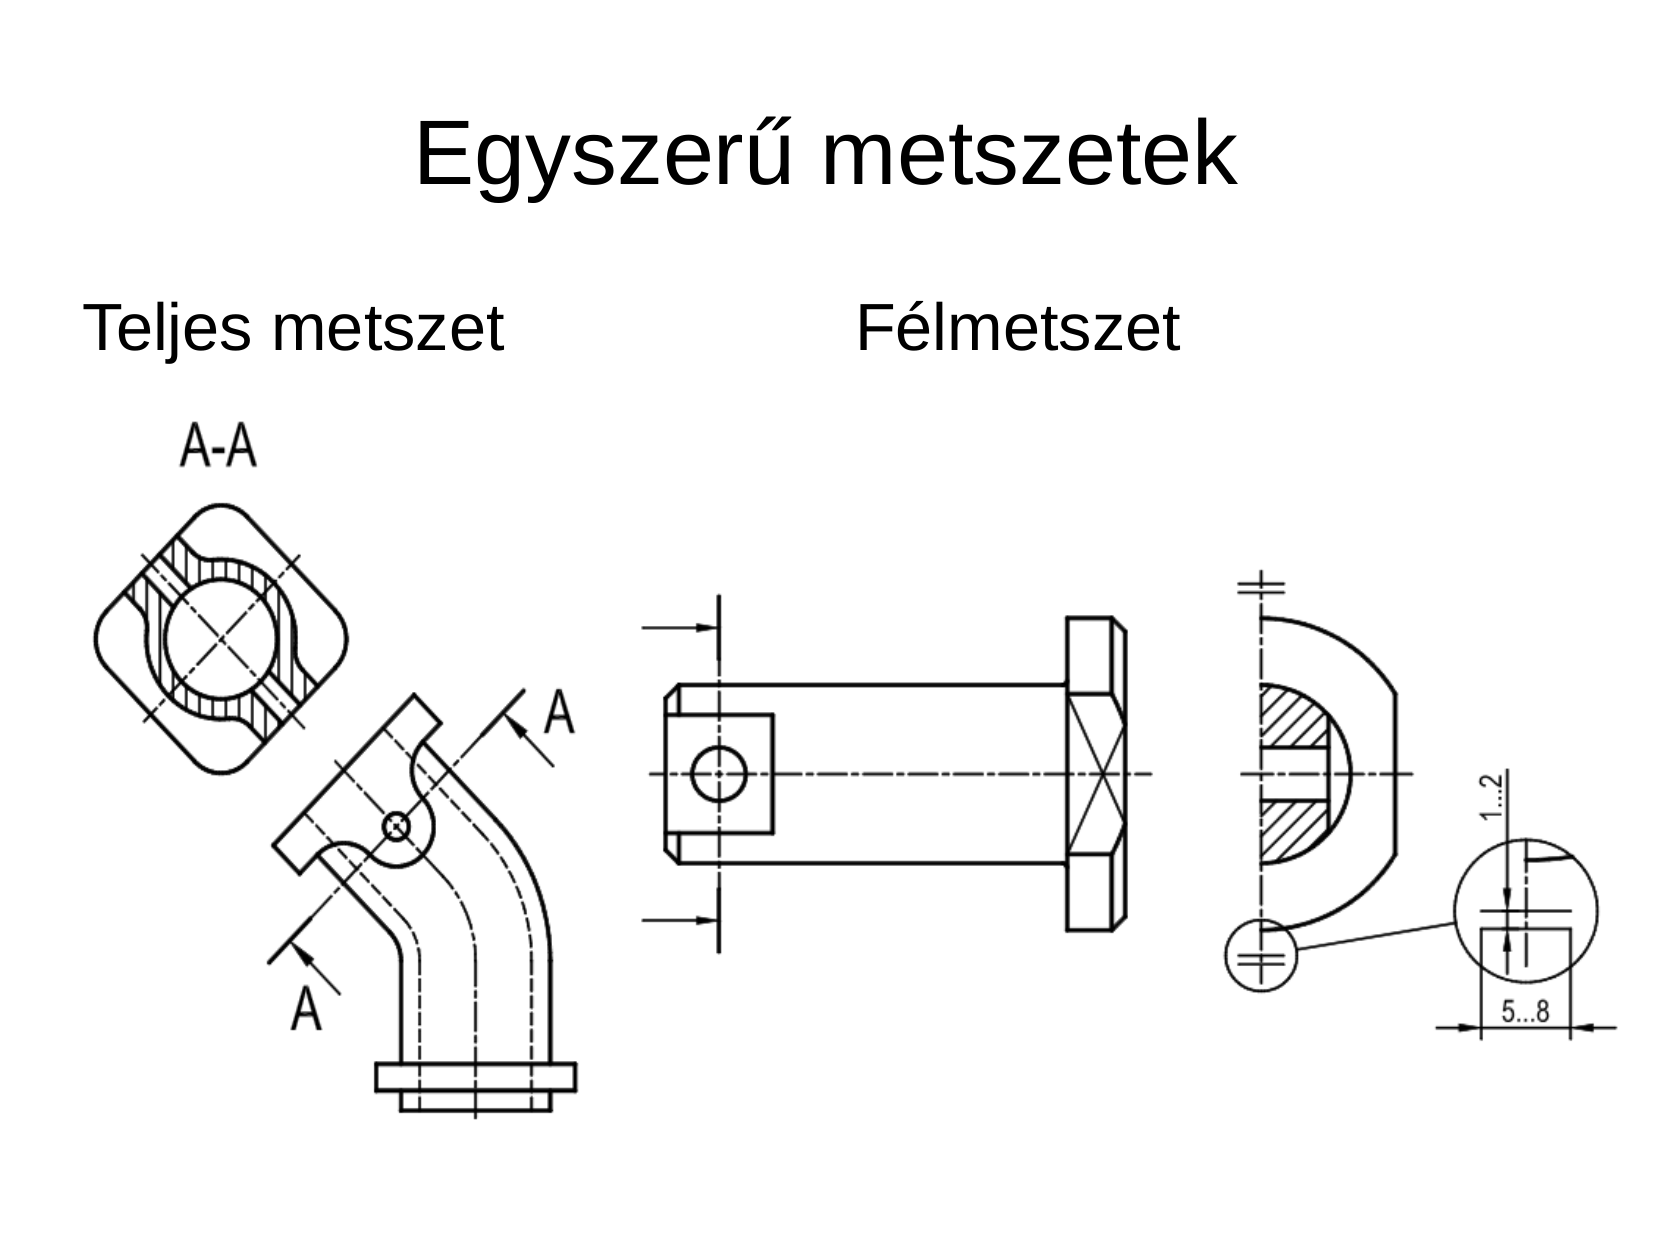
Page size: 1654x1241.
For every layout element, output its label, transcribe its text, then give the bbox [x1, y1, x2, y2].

list Teljes metszet Félmetszet [82, 290, 1571, 539]
title Egyszerű metszetek [82, 49, 1571, 257]
picture [0, 408, 1641, 1146]
